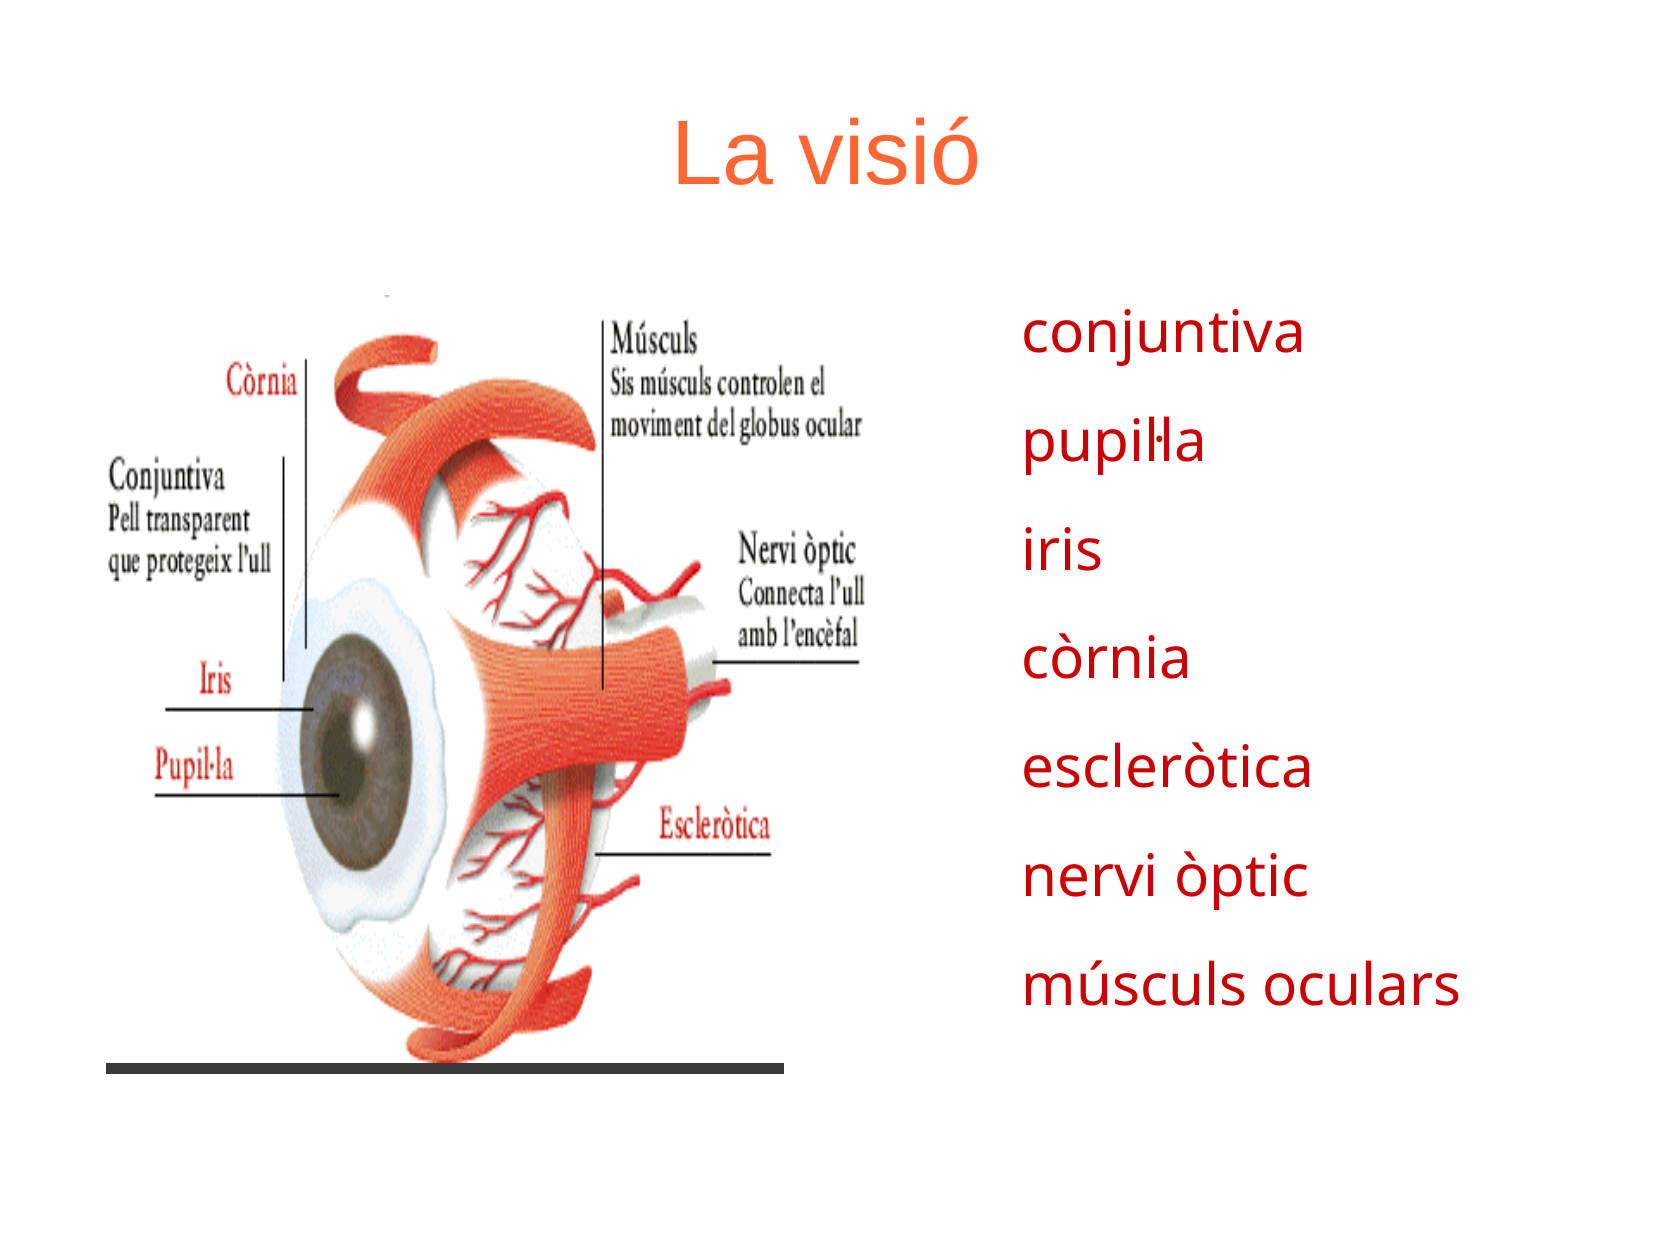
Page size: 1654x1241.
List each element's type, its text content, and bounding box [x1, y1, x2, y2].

picture [82, 290, 886, 1109]
title La visió [82, 49, 1571, 257]
list conjuntiva pupil·la iris còrnia escleròtica nervi òptic músculs oculars [1003, 290, 1536, 1109]
